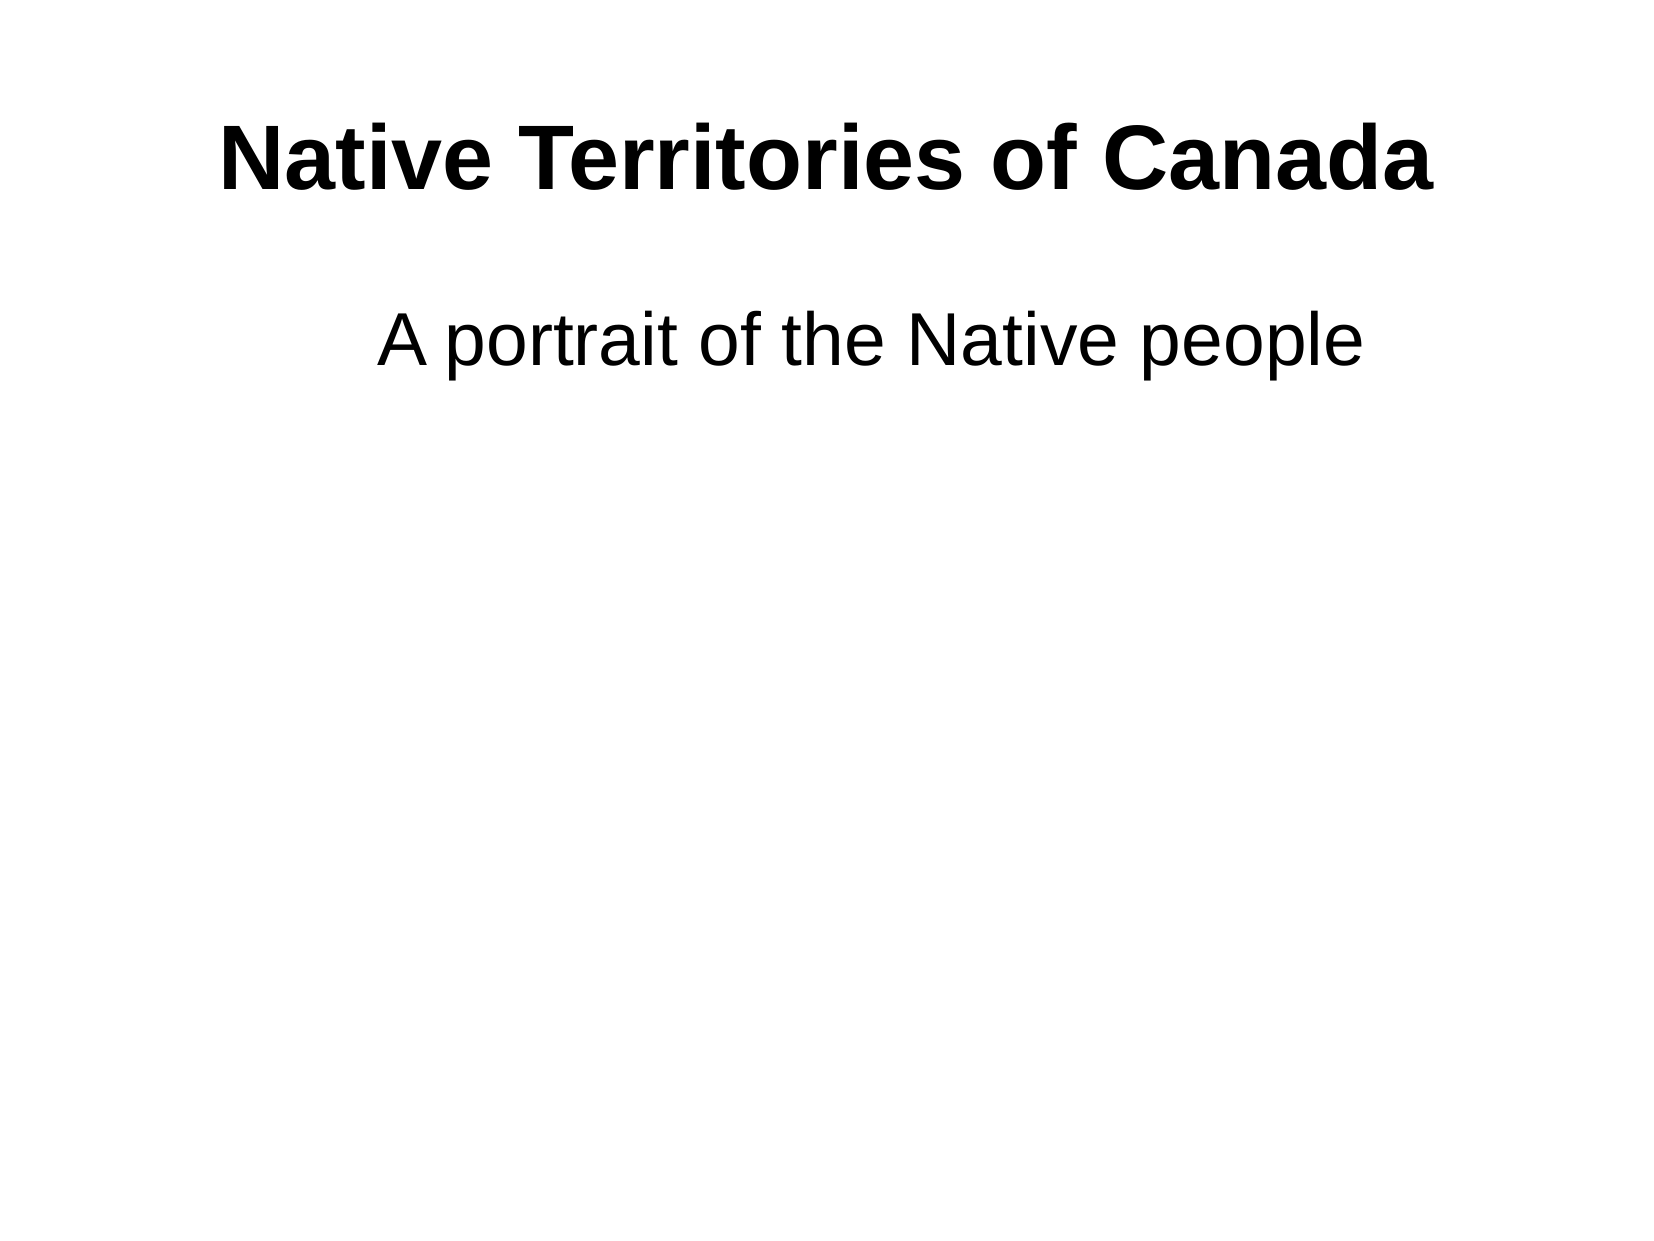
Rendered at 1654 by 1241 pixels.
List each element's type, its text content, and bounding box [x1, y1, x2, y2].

title Native Territories of Canada [82, 49, 1571, 257]
list A portrait of the Native people [82, 290, 1571, 1010]
